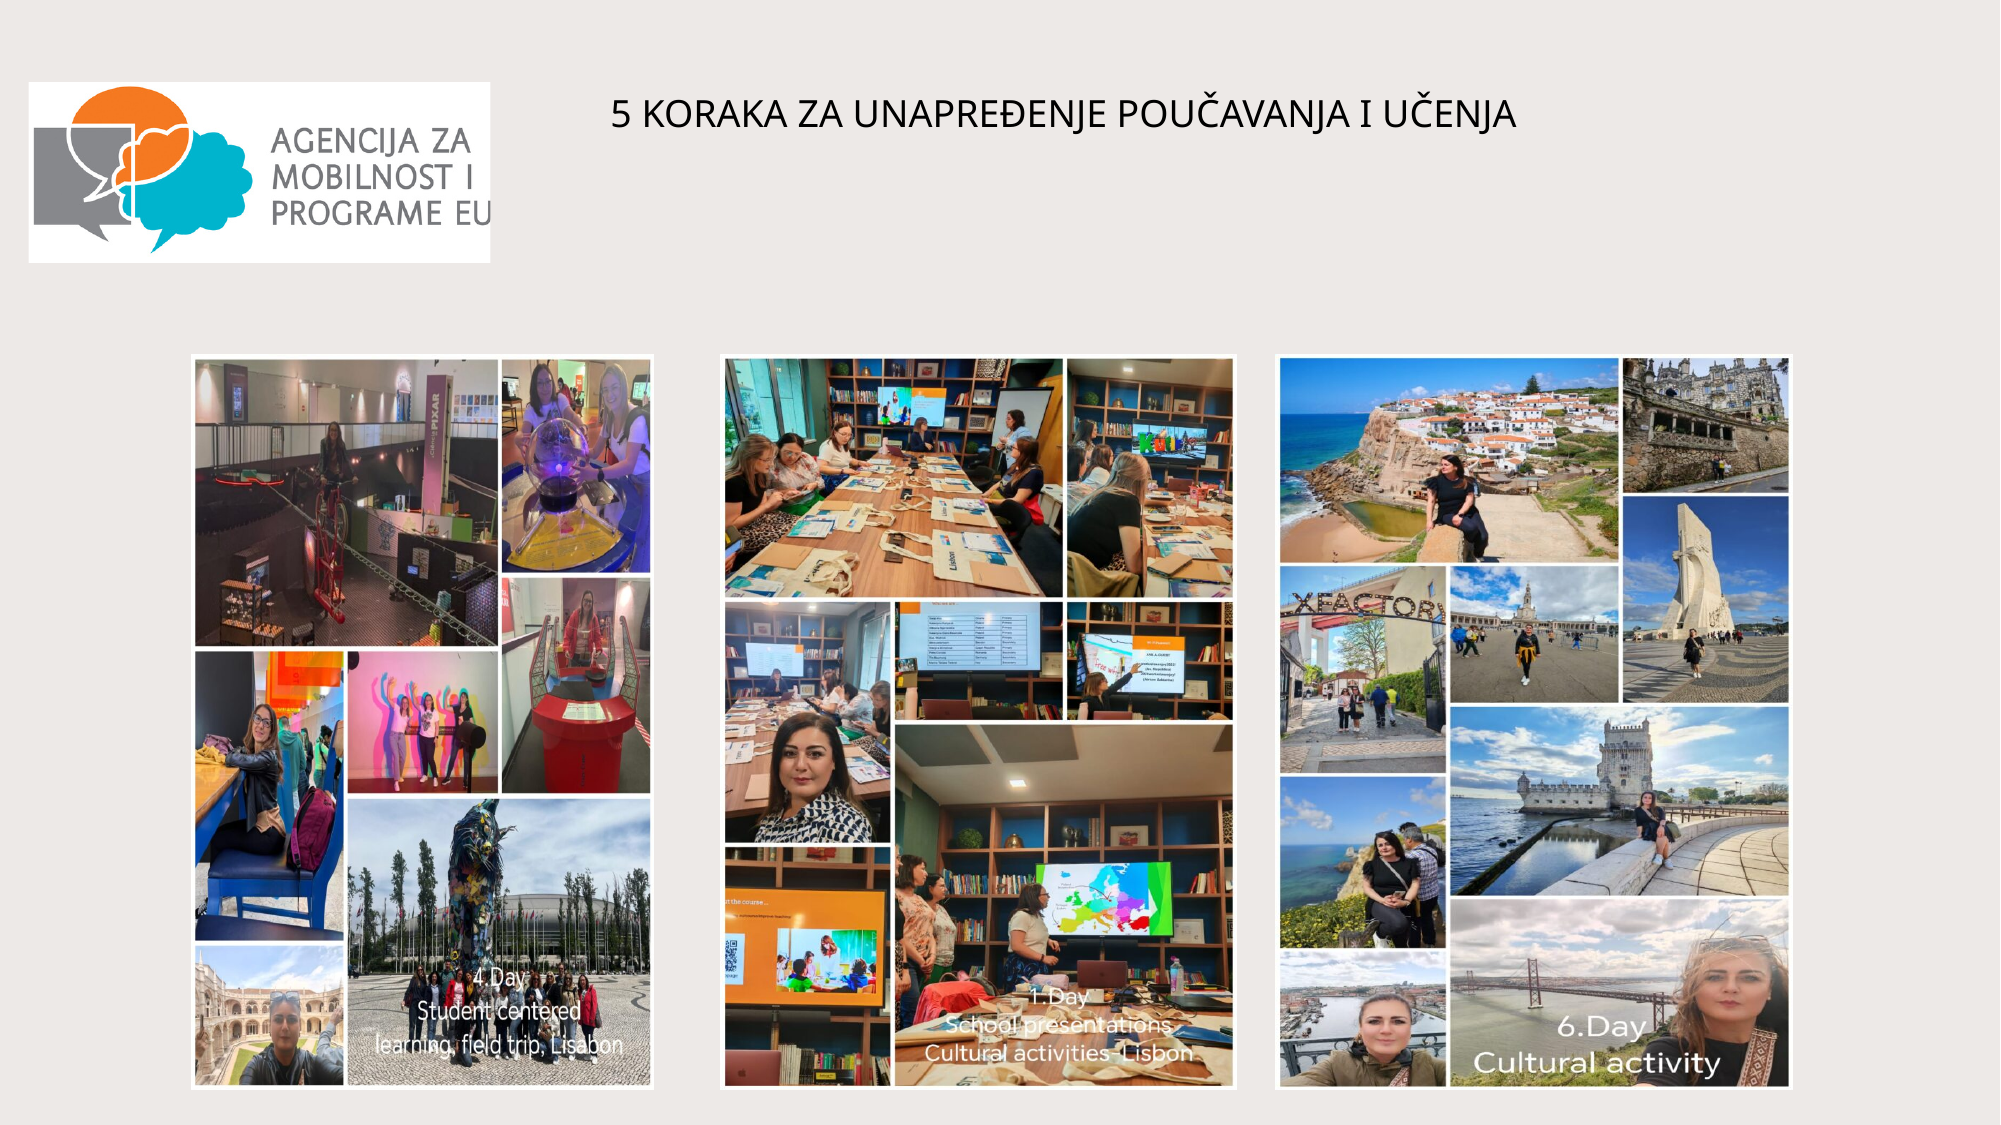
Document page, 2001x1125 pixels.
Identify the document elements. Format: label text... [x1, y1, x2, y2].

picture [1275, 354, 1793, 1090]
text_box [28, 82, 491, 263]
picture [720, 354, 1237, 1090]
picture [191, 354, 654, 1090]
text_box 5 KORAKA ZA UNAPREĐENJE POUČAVANJA I UČENJA [595, 82, 1576, 143]
